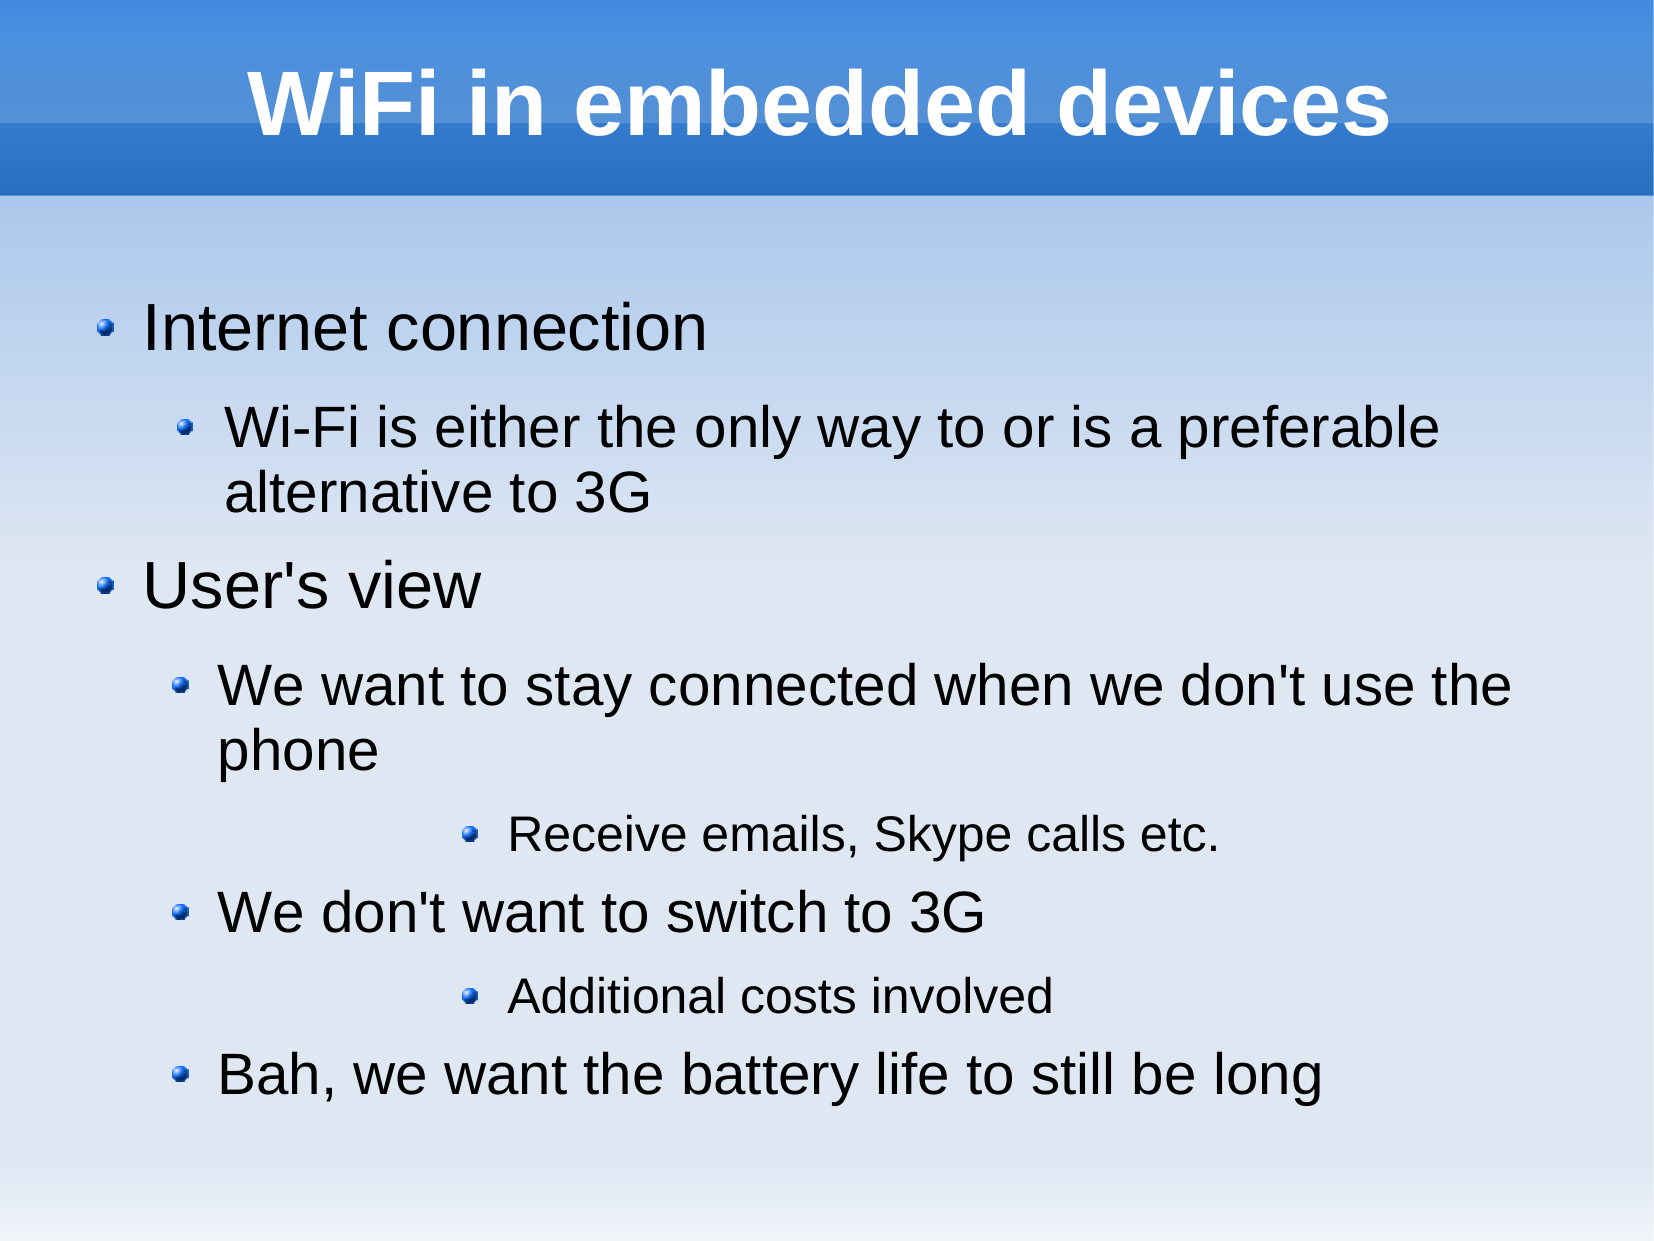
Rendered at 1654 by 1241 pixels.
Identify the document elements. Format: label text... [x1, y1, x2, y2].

picture [0, 0, 1654, 1241]
title WiFi in embedded devices [76, 0, 1565, 208]
list Internet connection Wi-Fi is either the only way to or is a preferable alternative to 3G User's view We want to stay connected when we don't use the phone Receive emails, Skype calls etc. We don't want to switch to 3G Additional costs involved Bah, we want the battery life to still be long [82, 290, 1571, 1127]
